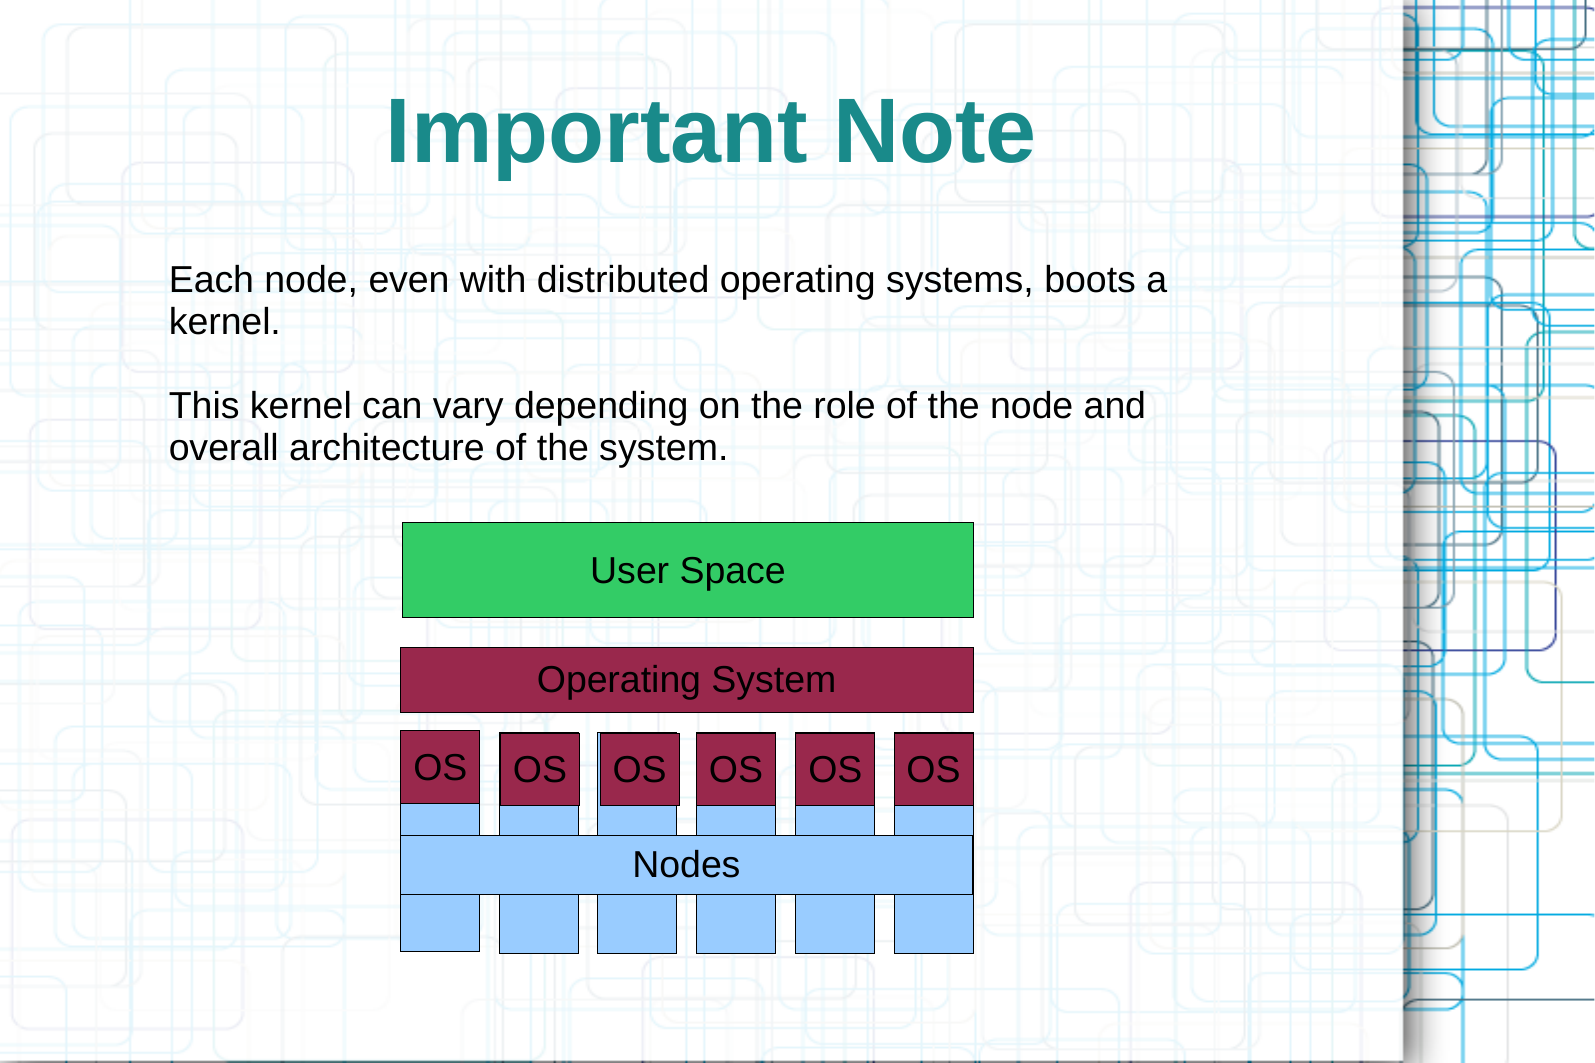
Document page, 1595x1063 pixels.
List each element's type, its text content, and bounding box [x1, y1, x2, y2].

title Important Note [56, 49, 1367, 213]
text_box OS [696, 733, 776, 806]
text_box [597, 732, 677, 835]
text_box [400, 895, 480, 952]
text_box [499, 732, 579, 835]
text_box [894, 806, 974, 954]
text_box OS [500, 733, 580, 806]
text_box Operating System [400, 647, 974, 713]
text_box Nodes [400, 835, 973, 895]
text_box Each node, even with distributed operating systems, boots a kernel. This kernel can vary depending on the role of the node and overall architecture of the system. [154, 250, 1217, 476]
text_box [499, 895, 579, 954]
text_box [696, 806, 776, 835]
text_box [696, 895, 776, 954]
text_box OS [600, 733, 680, 806]
text_box [597, 895, 677, 954]
text_box OS [894, 733, 974, 806]
text_box OS [400, 730, 480, 804]
text_box [795, 806, 875, 835]
text_box [795, 895, 875, 954]
text_box [400, 804, 480, 835]
text_box OS [795, 733, 875, 806]
picture [0, 0, 1595, 1063]
text_box User Space [402, 522, 974, 618]
